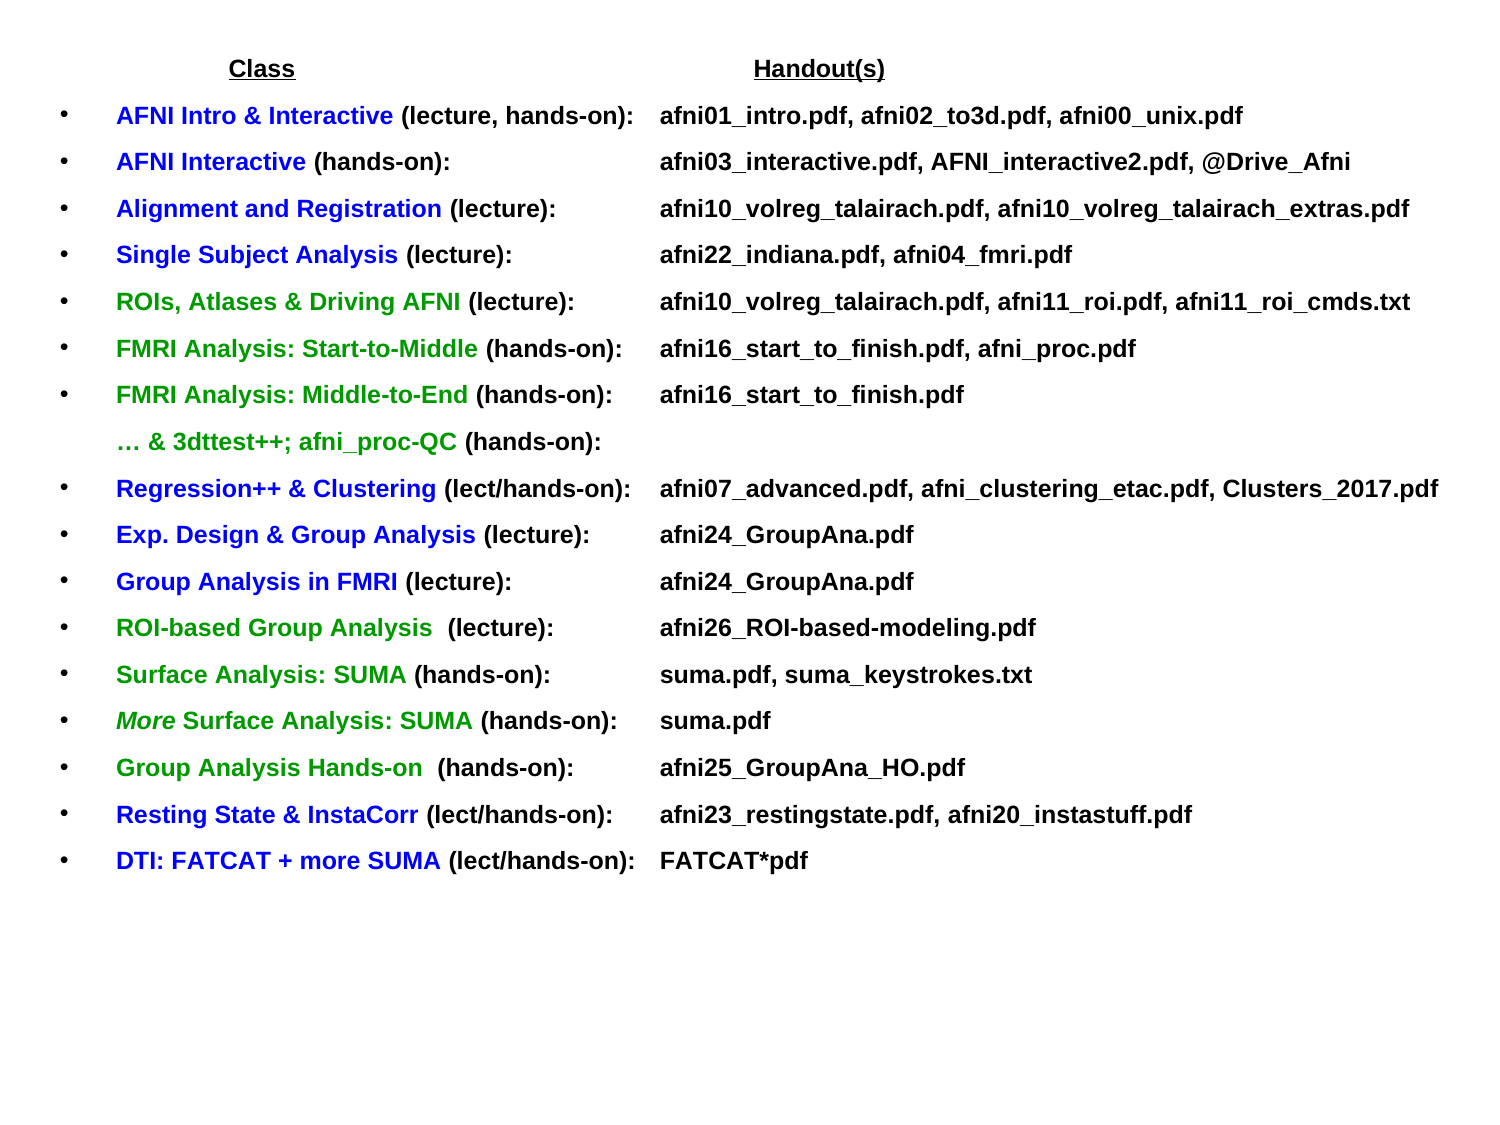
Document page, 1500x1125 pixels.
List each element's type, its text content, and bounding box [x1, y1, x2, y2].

list Class Handout(s) AFNI Intro & Interactive (lecture, hands-on): afni01_intro.pdf, afni02_to3d.pdf, afni00_unix.pdf AFNI Interactive (hands-on): afni03_interactive.pdf, AFNI_interactive2.pdf, @Drive_Afni Alignment and Registration (lecture): afni10_volreg_talairach.pdf, afni10_volreg_talairach_extras.pdf Single Subject Analysis (lecture): afni22_indiana.pdf, afni04_fmri.pdf ROIs, Atlases & Driving AFNI (lecture): afni10_volreg_talairach.pdf, afni11_roi.pdf, afni11_roi_cmds.txt FMRI Analysis: Start-to-Middle (hands-on): afni16_start_to_finish.pdf, afni_proc.pdf FMRI Analysis: Middle-to-End (hands-on): afni16_start_to_finish.pdf … & 3dttest++; afni_proc-QC (hands-on): Regression++ & Clustering (lect/hands-on): afni07_advanced.pdf, afni_clustering_etac.pdf, Clusters_2017.pdf Exp. Design & Group Analysis (lecture): afni24_GroupAna.pdf Group Analysis in FMRI (lecture): afni24_GroupAna.pdf ROI-based Group Analysis (lecture): afni26_ROI-based-modeling.pdf Surface Analysis: SUMA (hands-on): suma.pdf, suma_keystrokes.txt More Surface Analysis: SUMA (hands-on): suma.pdf Group Analysis Hands-on (hands-on): afni25_GroupAna_HO.pdf Resting State & InstaCorr (lect/hands-on): afni23_restingstate.pdf, afni20_instastuff.pdf DTI: FATCAT + more SUMA (lect/hands-on): FATCAT*pdf [45, 45, 1500, 1125]
